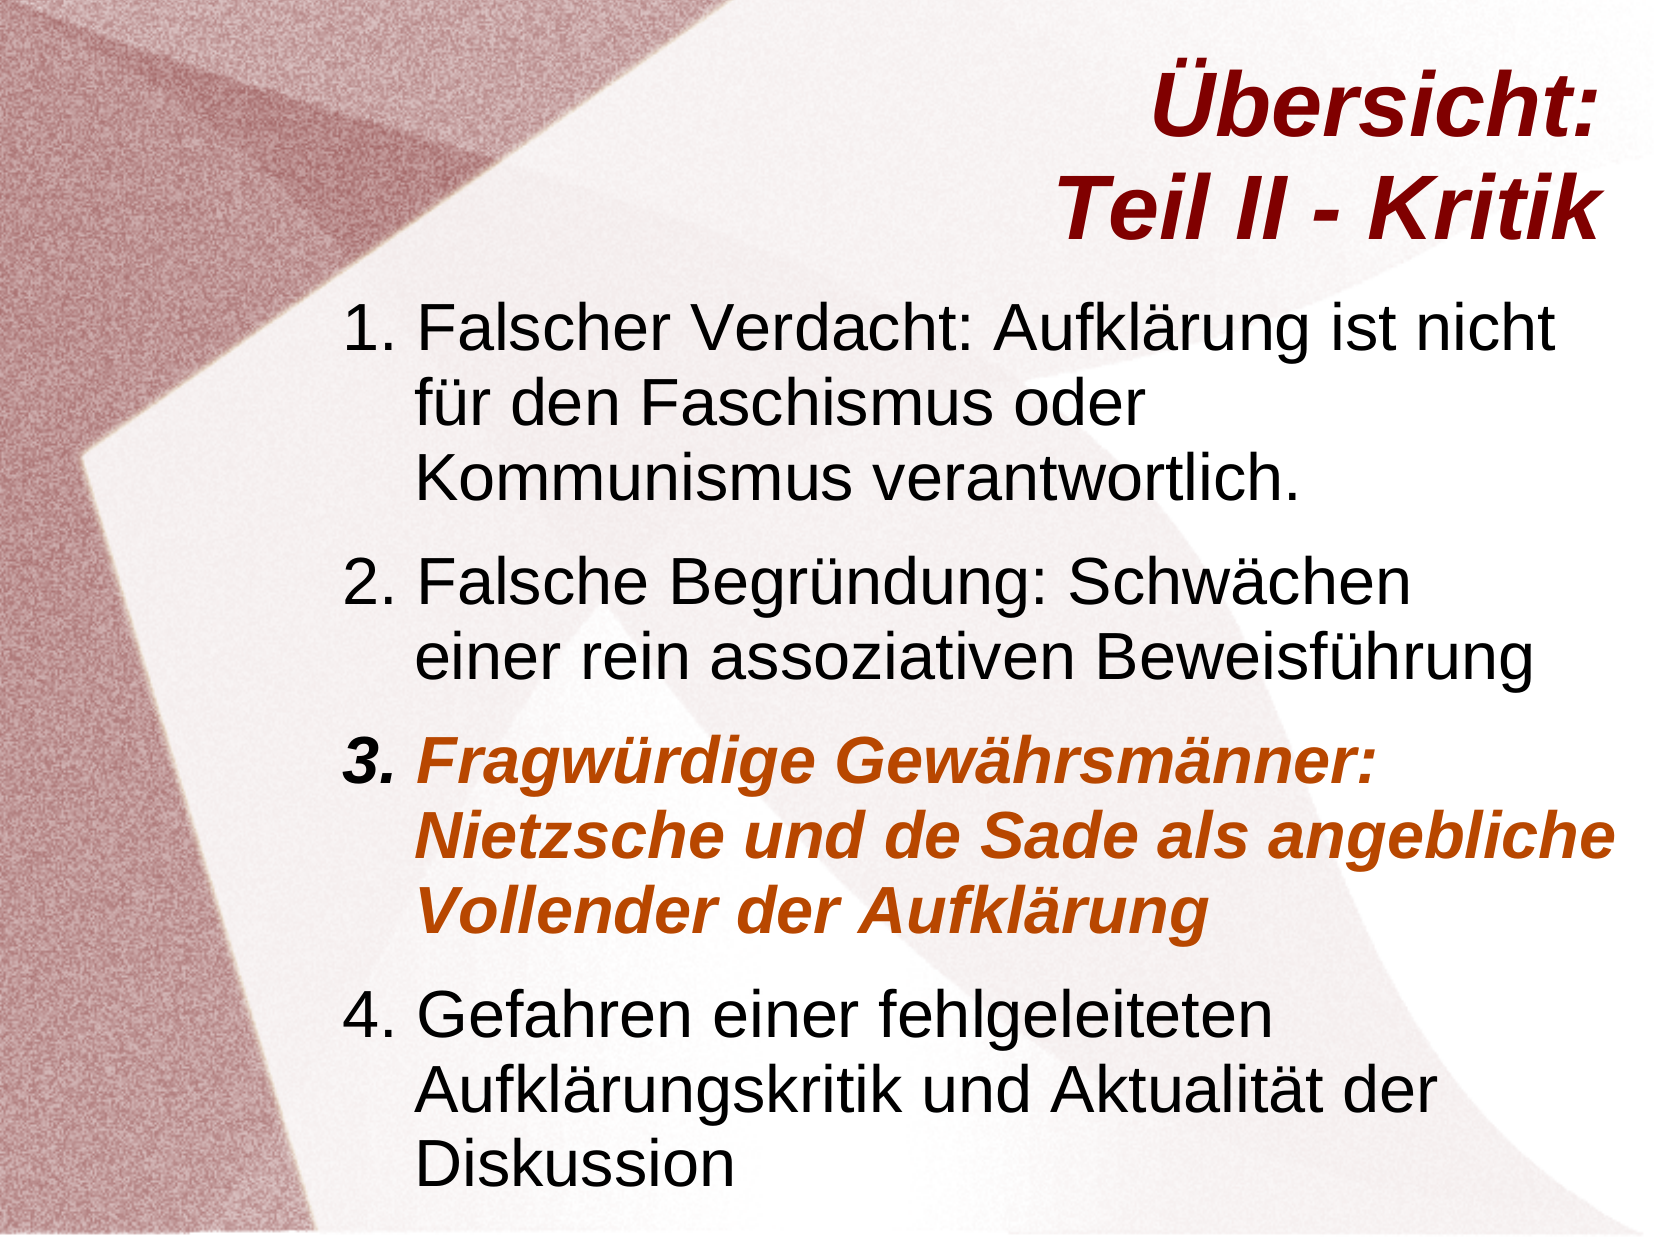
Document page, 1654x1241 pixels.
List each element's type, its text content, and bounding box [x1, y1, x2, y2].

title Übersicht: Teil II - Kritik [593, 53, 1603, 259]
list Falscher Verdacht: Aufklärung ist nicht für den Faschismus oder Kommunismus verantwortlich. Falsche Begründung: Schwächen einer rein assoziativen Beweisführung Fragwürdige Gewährsmänner: Nietzsche und de Sade als angebliche Vollender der Aufklärung Gefahren einer fehlgeleiteten Aufklärungskritik und Aktualität der Diskussion [324, 290, 1654, 1202]
picture [0, 0, 1654, 1241]
